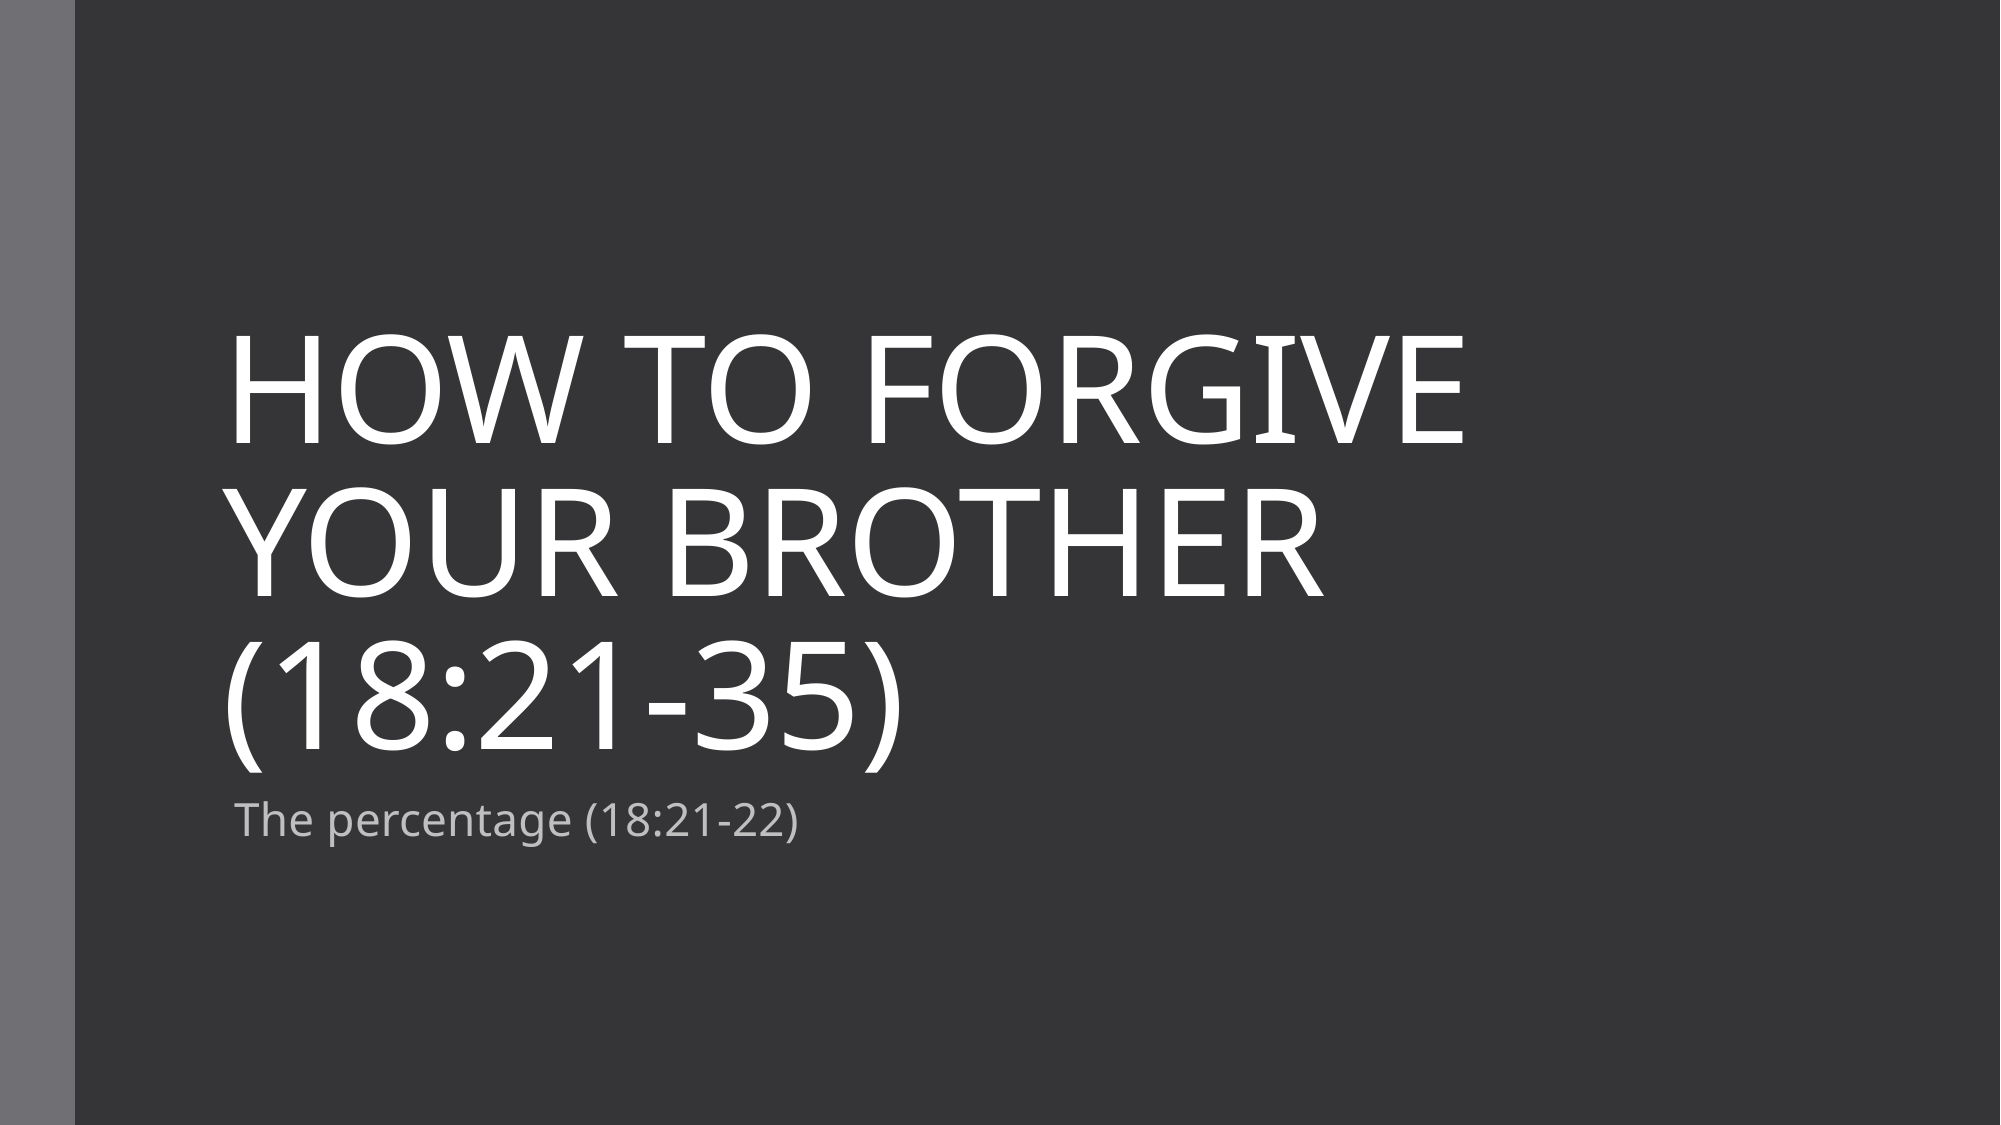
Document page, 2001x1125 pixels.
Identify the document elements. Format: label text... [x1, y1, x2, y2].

subtitle The percentage (18:21-22) [206, 787, 1752, 1066]
title HOW TO FORGIVE YOUR BROTHER (18:21-35) [206, 124, 1752, 787]
